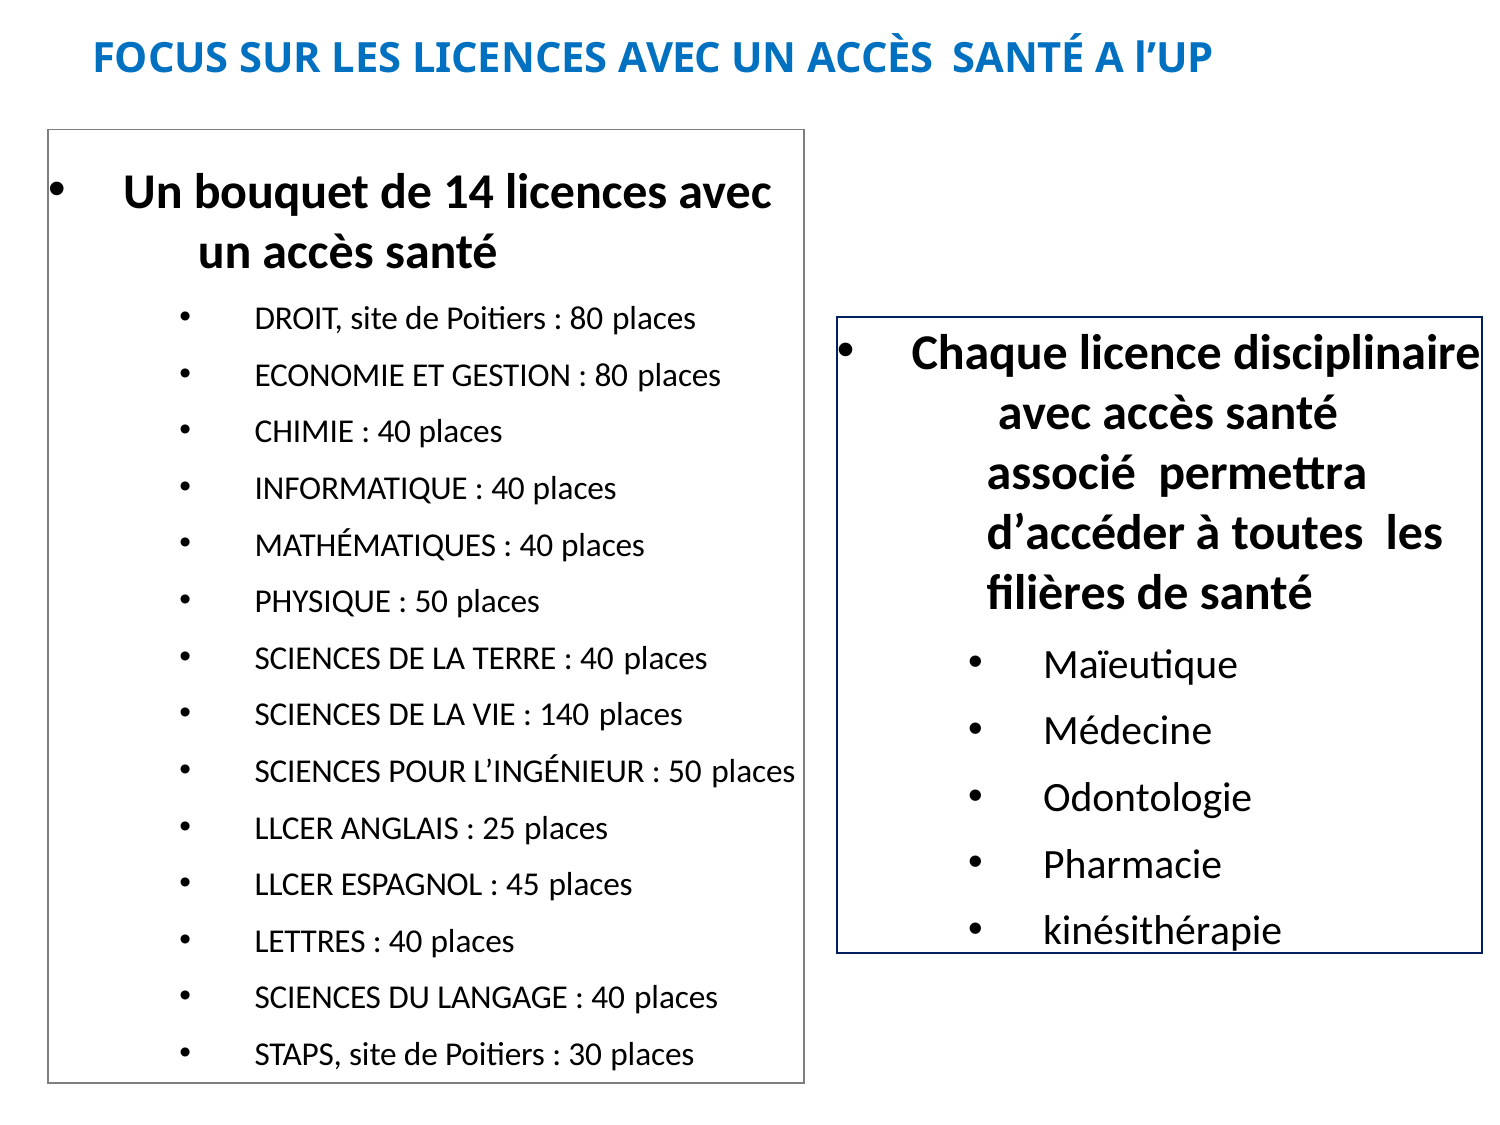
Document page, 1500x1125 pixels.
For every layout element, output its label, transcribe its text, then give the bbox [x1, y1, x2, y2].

text_box Chaque licence disciplinaire avec accès santé associé permettra d’accéder à toutes les filières de santé Maïeutique Médecine Odontologie Pharmacie kinésithérapie [836, 317, 1482, 896]
text_box FOCUS SUR LES LICENCES AVEC UN ACCÈS SANTÉ A l’UP [90, 29, 1436, 82]
text_box Un bouquet de 14 licences avec un accès santé DROIT, site de Poitiers : 80 places ECONOMIE ET GESTION : 80 places CHIMIE : 40 places INFORMATIQUE : 40 places MATHÉMATIQUES : 40 places PHYSIQUE : 50 places SCIENCES DE LA TERRE : 40 places SCIENCES DE LA VIE : 140 places SCIENCES POUR L’INGÉNIEUR : 50 places LLCER ANGLAIS : 25 places LLCER ESPAGNOL : 45 places LETTRES : 40 places SCIENCES DU LANGAGE : 40 places STAPS, site de Poitiers : 30 places [48, 129, 804, 1084]
